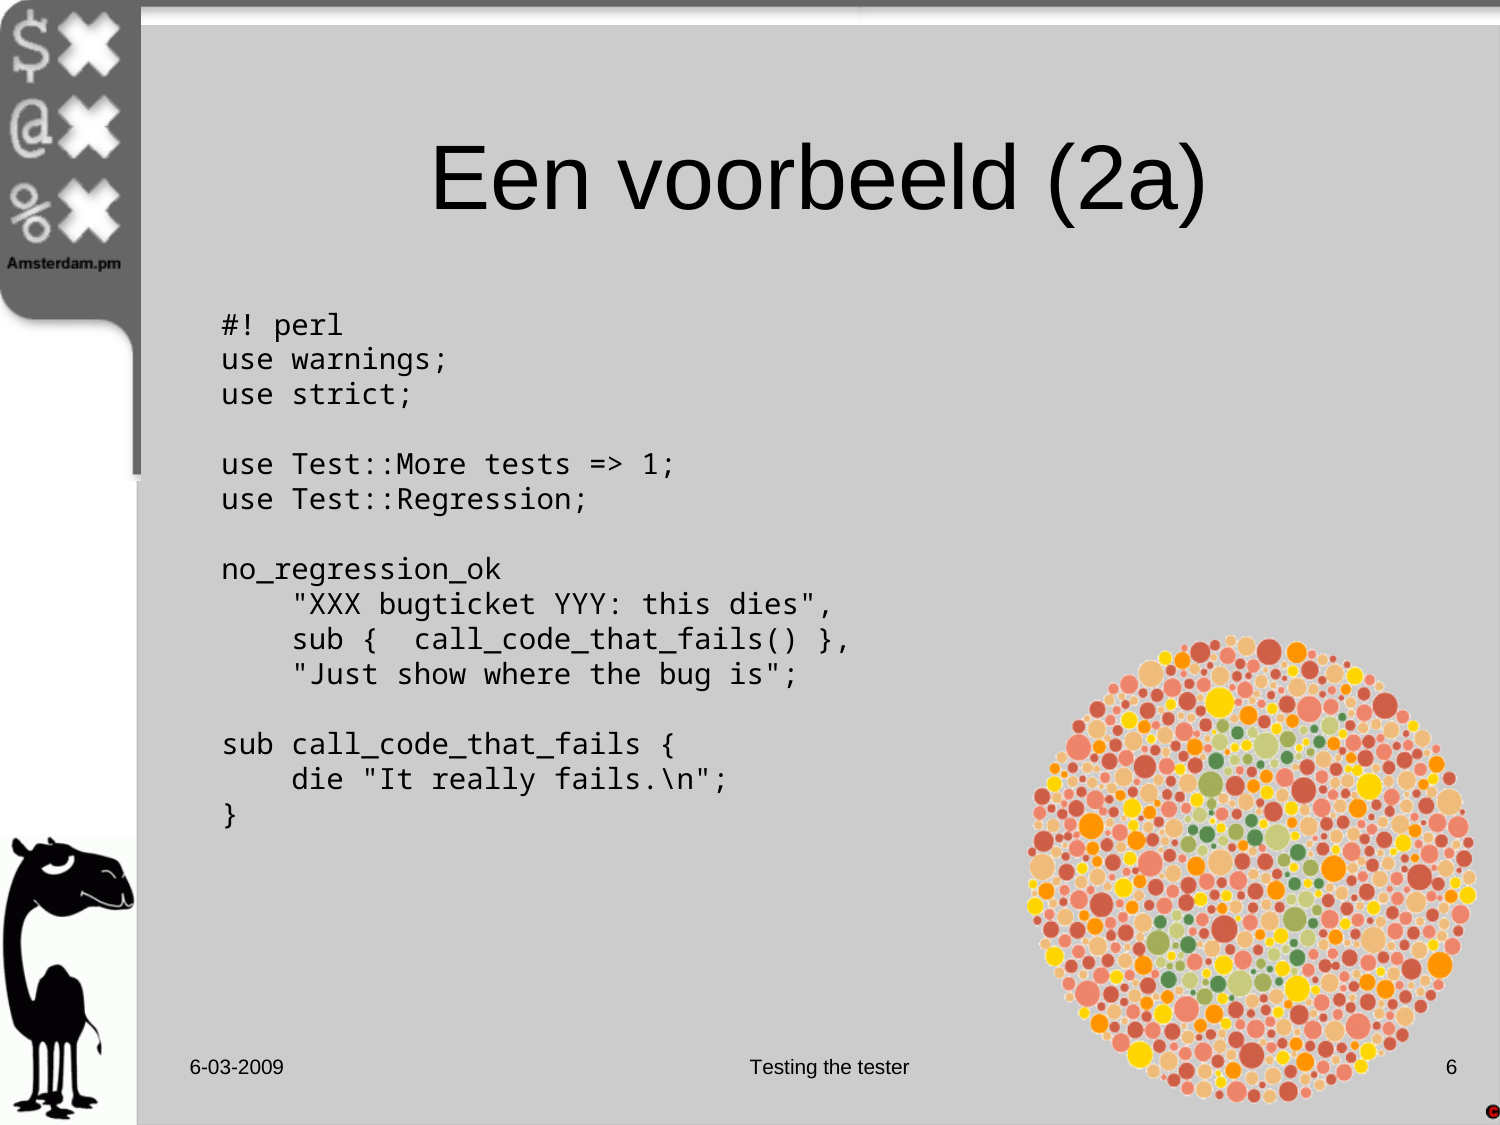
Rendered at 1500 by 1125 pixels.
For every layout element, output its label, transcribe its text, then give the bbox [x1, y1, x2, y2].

text_box #! perl use warnings; use strict; use Test::More tests => 1; use Test::Regression; no_regression_ok "XXX bugticket YYY: this dies", sub { call_code_that_fails() }, "Just show where the bug is"; sub call_code_that_fails { die "It really fails.\n"; } [206, 298, 1418, 838]
picture [1027, 635, 1500, 1125]
picture [0, 834, 136, 1125]
title Een voorbeeld (2a) [177, 95, 1462, 266]
picture [0, 0, 1500, 481]
